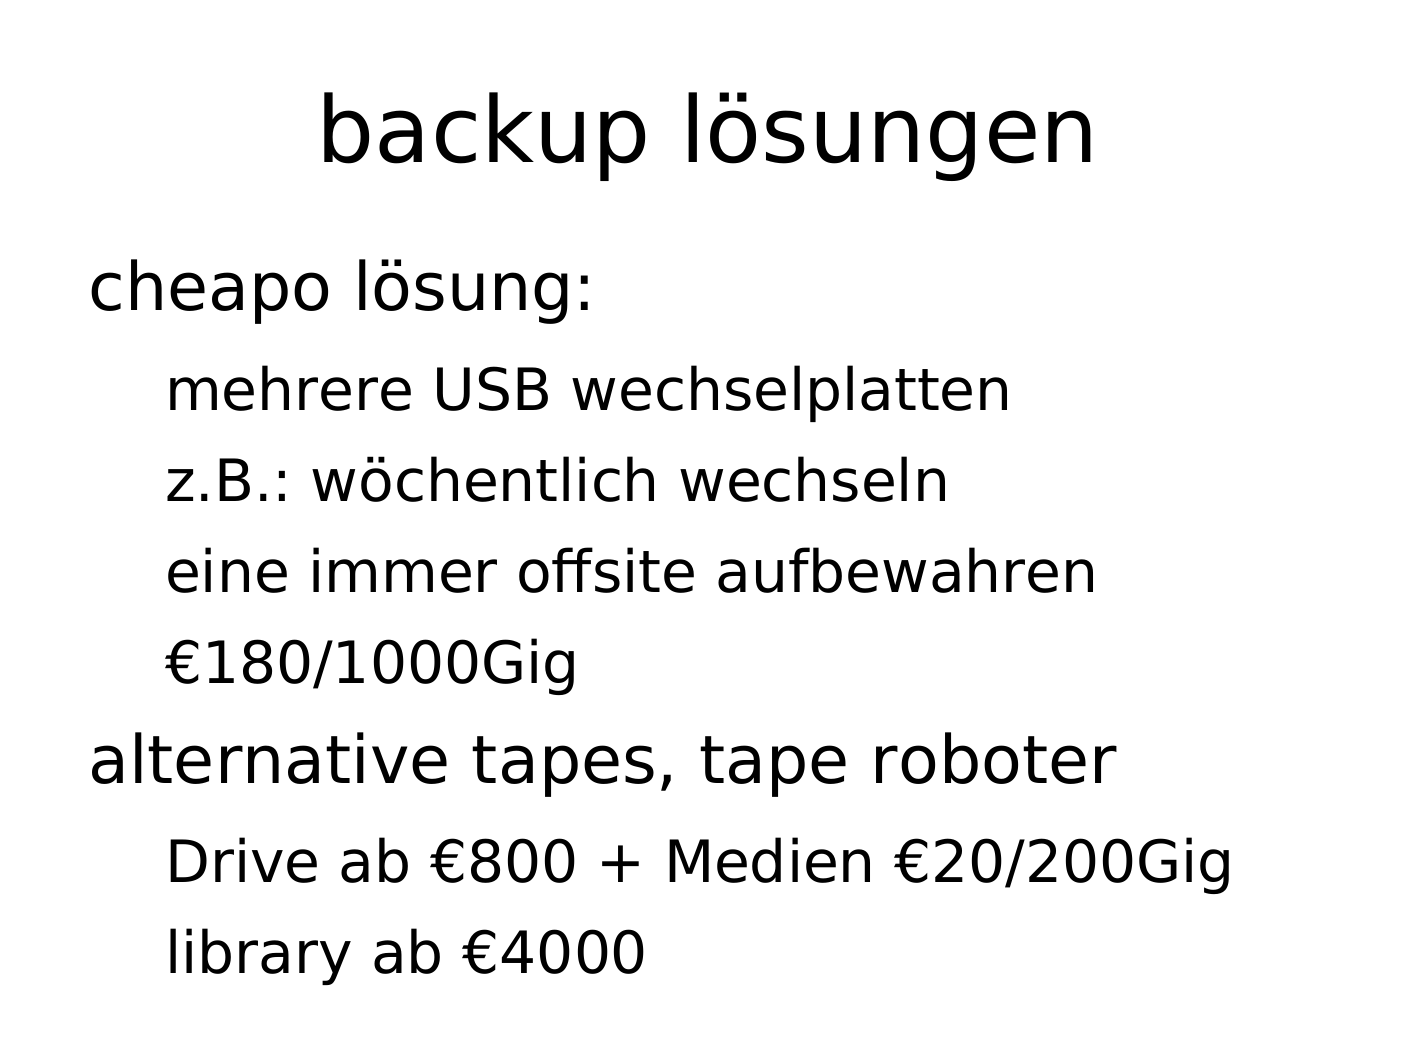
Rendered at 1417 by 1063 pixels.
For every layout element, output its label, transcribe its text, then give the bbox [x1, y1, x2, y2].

title backup lösungen [70, 49, 1346, 213]
list cheapo lösung: mehrere USB wechselplatten z.B.: wöchentlich wechseln eine immer offsite aufbewahren €180/1000Gig alternative tapes, tape roboter Drive ab €800 + Medien €20/200Gig library ab €4000 [70, 248, 1346, 988]
